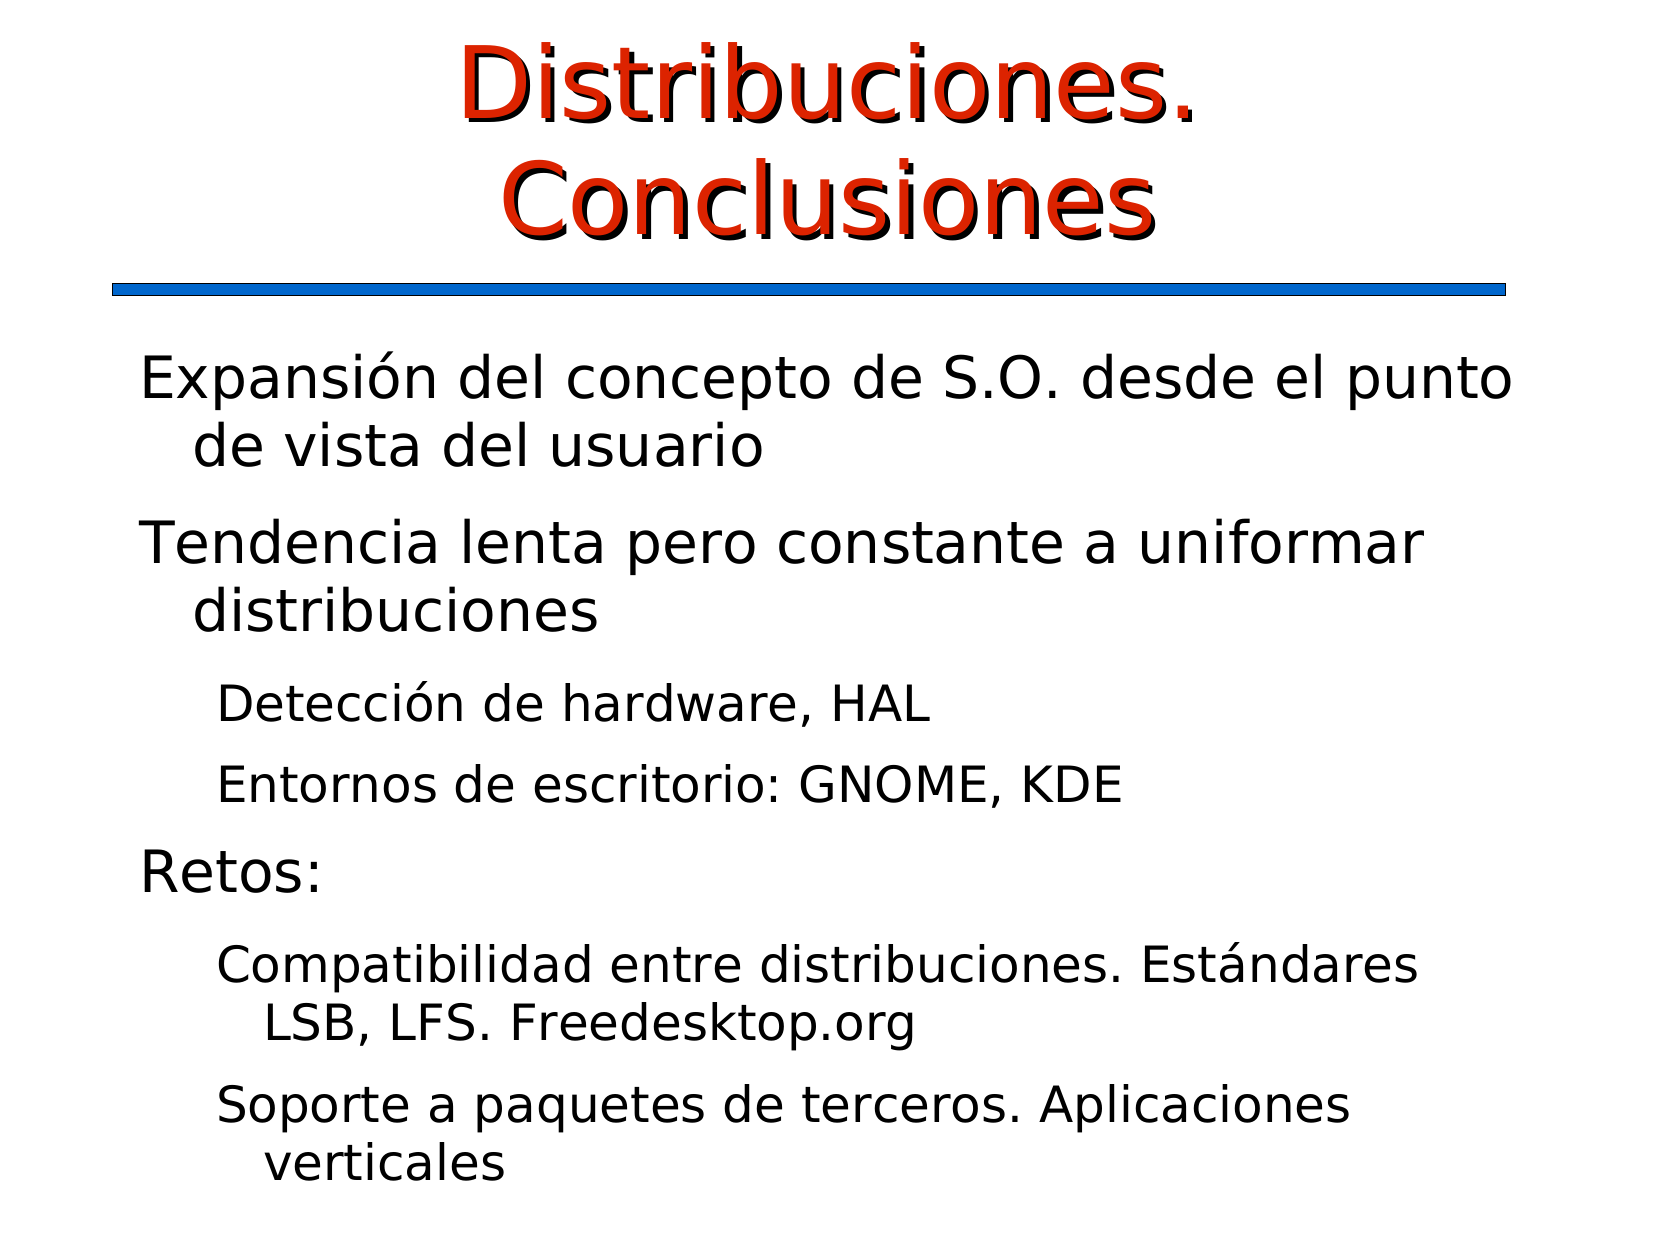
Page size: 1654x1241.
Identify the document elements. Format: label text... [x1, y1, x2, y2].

title Distribuciones. Conclusiones [121, 25, 1534, 258]
list Expansión del concepto de S.O. desde el punto de vista del usuario Tendencia lenta pero constante a uniformar distribuciones Detección de hardware, HAL Entornos de escritorio: GNOME, KDE Retos: Compatibilidad entre distribuciones. Estándares LSB, LFS. Freedesktop.org Soporte a paquetes de terceros. Aplicaciones verticales [121, 344, 1534, 1193]
